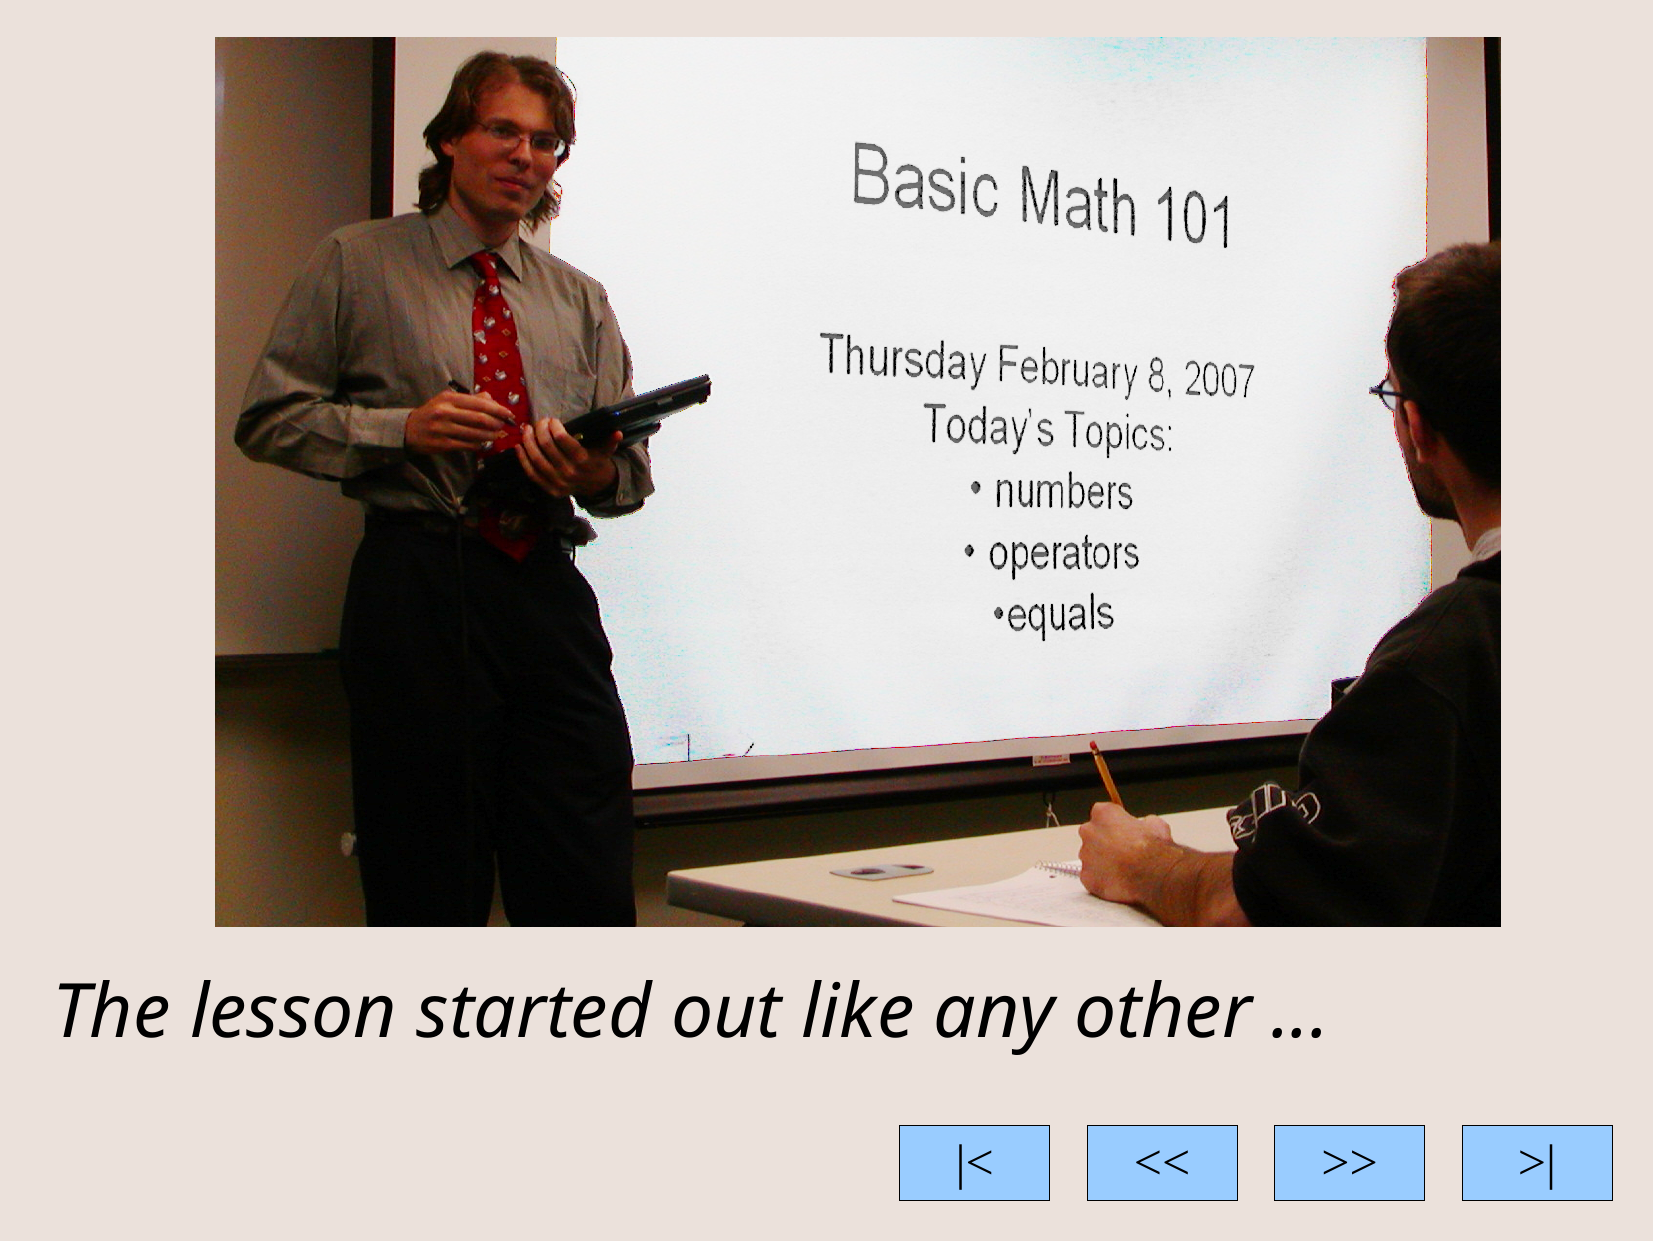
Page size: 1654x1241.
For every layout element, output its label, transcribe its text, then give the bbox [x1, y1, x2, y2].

text_box The lesson started out like any other ... [37, 963, 1613, 1092]
picture [215, 37, 1501, 927]
